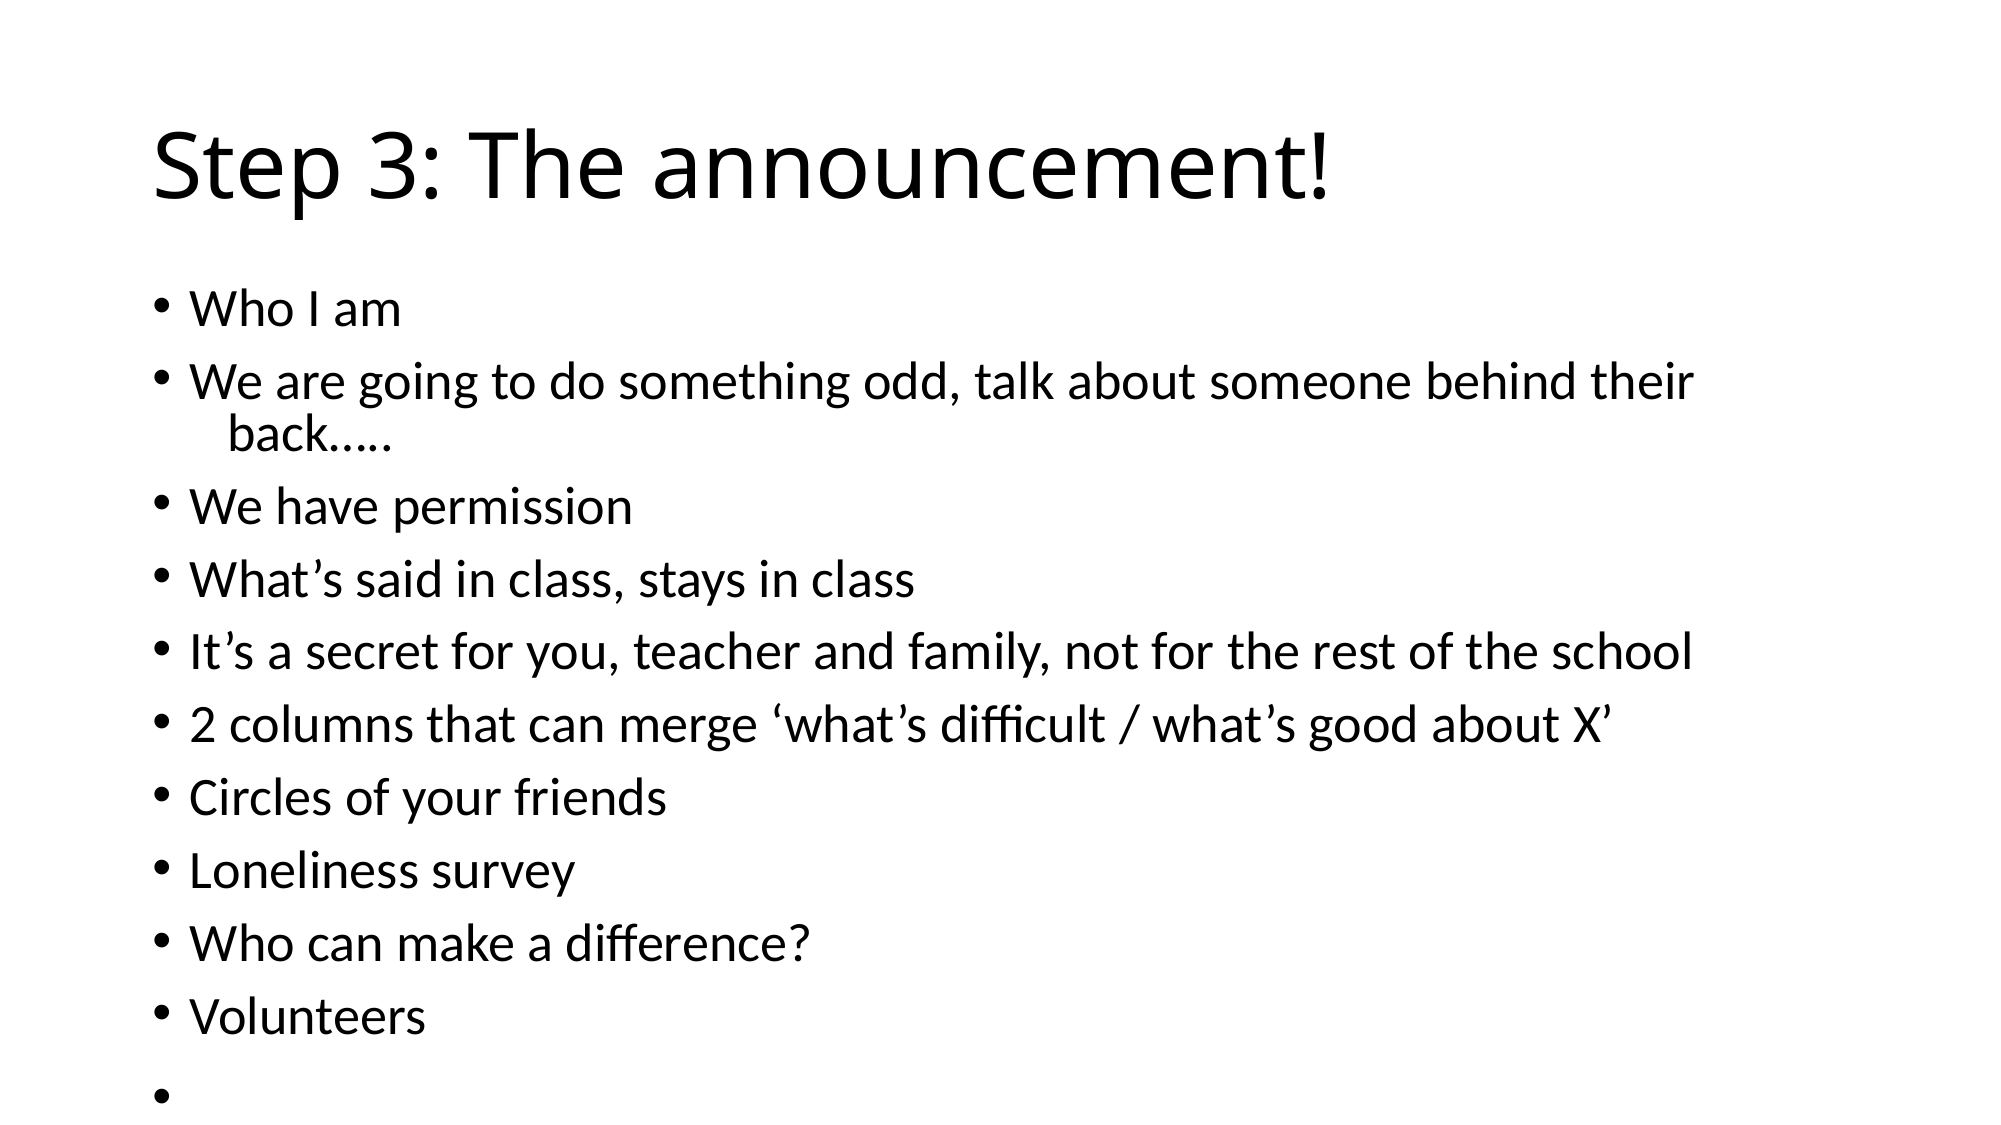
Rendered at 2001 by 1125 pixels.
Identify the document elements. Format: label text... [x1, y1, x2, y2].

title Step 3: The announcement! [137, 59, 1863, 277]
list Who I am We are going to do something odd, talk about someone behind their back….. We have permission What’s said in class, stays in class It’s a secret for you, teacher and family, not for the rest of the school 2 columns that can merge ‘what’s difficult / what’s good about X’ Circles of your friends Loneliness survey Who can make a difference? Volunteers [137, 277, 1863, 1066]
